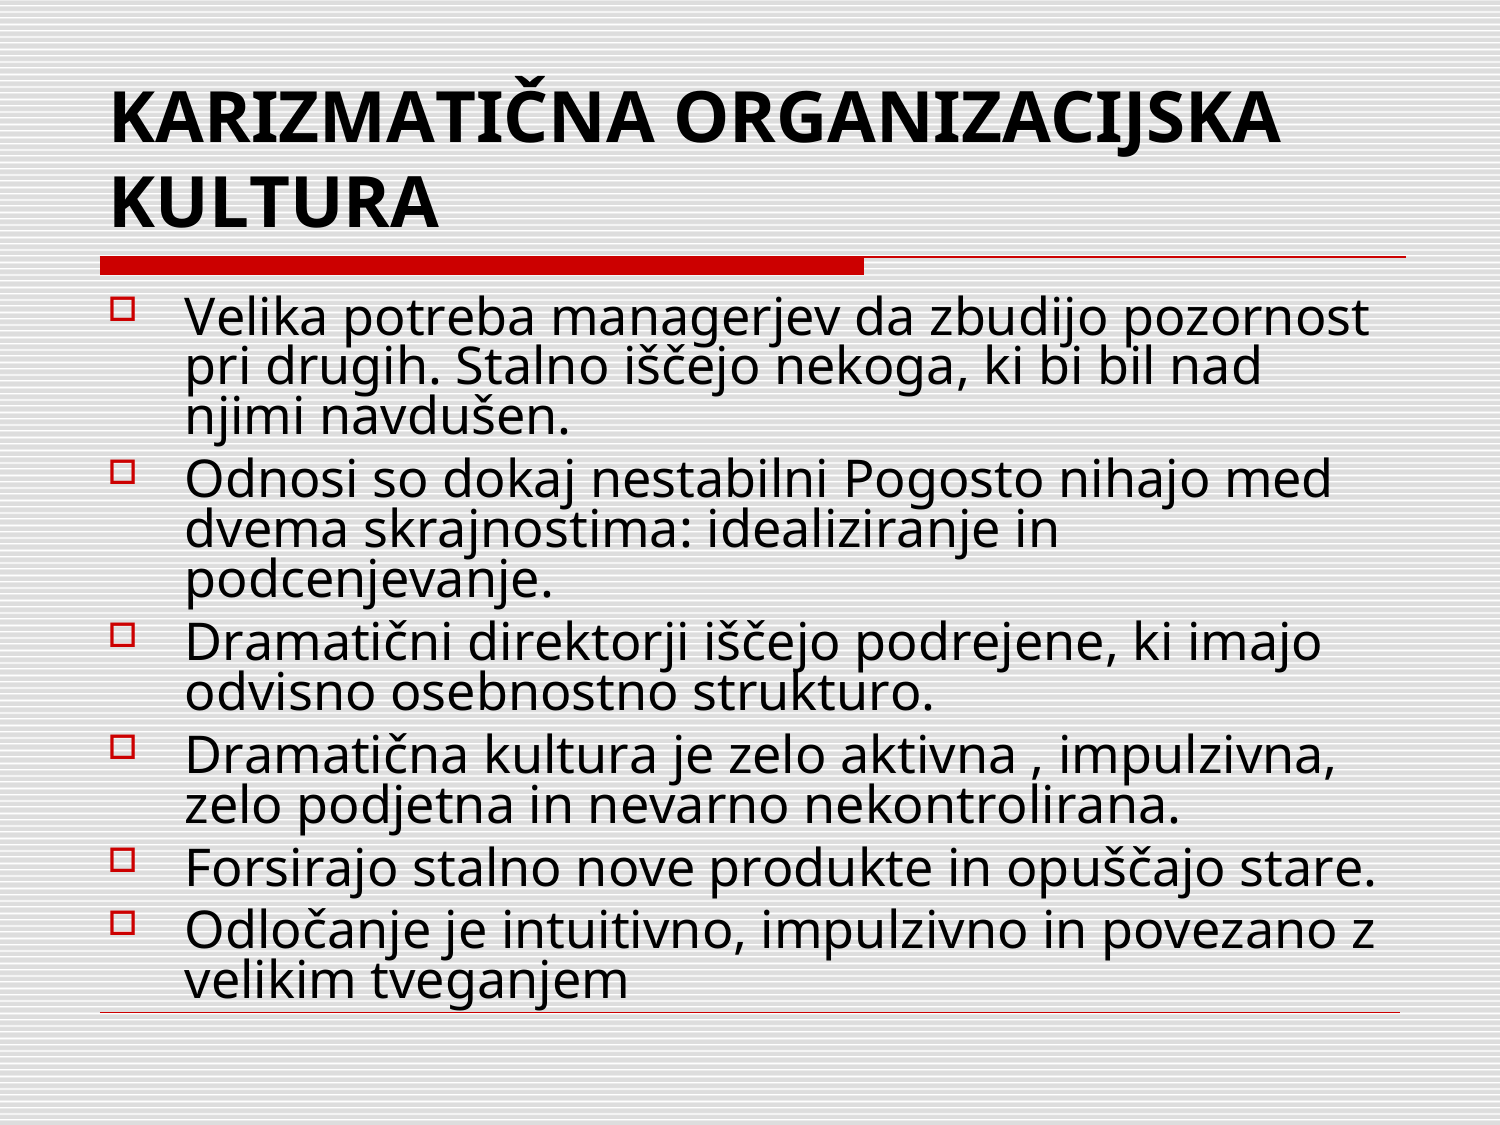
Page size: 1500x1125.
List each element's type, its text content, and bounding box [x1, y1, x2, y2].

picture [0, 0, 1500, 1125]
list Velika potreba managerjev da zbudijo pozornost pri drugih. Stalno iščejo nekoga, ki bi bil nad njimi navdušen. Odnosi so dokaj nestabilni Pogosto nihajo med dvema skrajnostima: idealiziranje in podcenjevanje. Dramatični direktorji iščejo podrejene, ki imajo odvisno osebnostno strukturo. Dramatična kultura je zelo aktivna , impulzivna, zelo podjetna in nevarno nekontrolirana. Forsirajo stalno nove produkte in opuščajo stare. Odločanje je intuitivno, impulzivno in povezano z velikim tveganjem [92, 287, 1406, 988]
title KARIZMATIČNA ORGANIZACIJSKA KULTURA [94, 49, 1407, 250]
